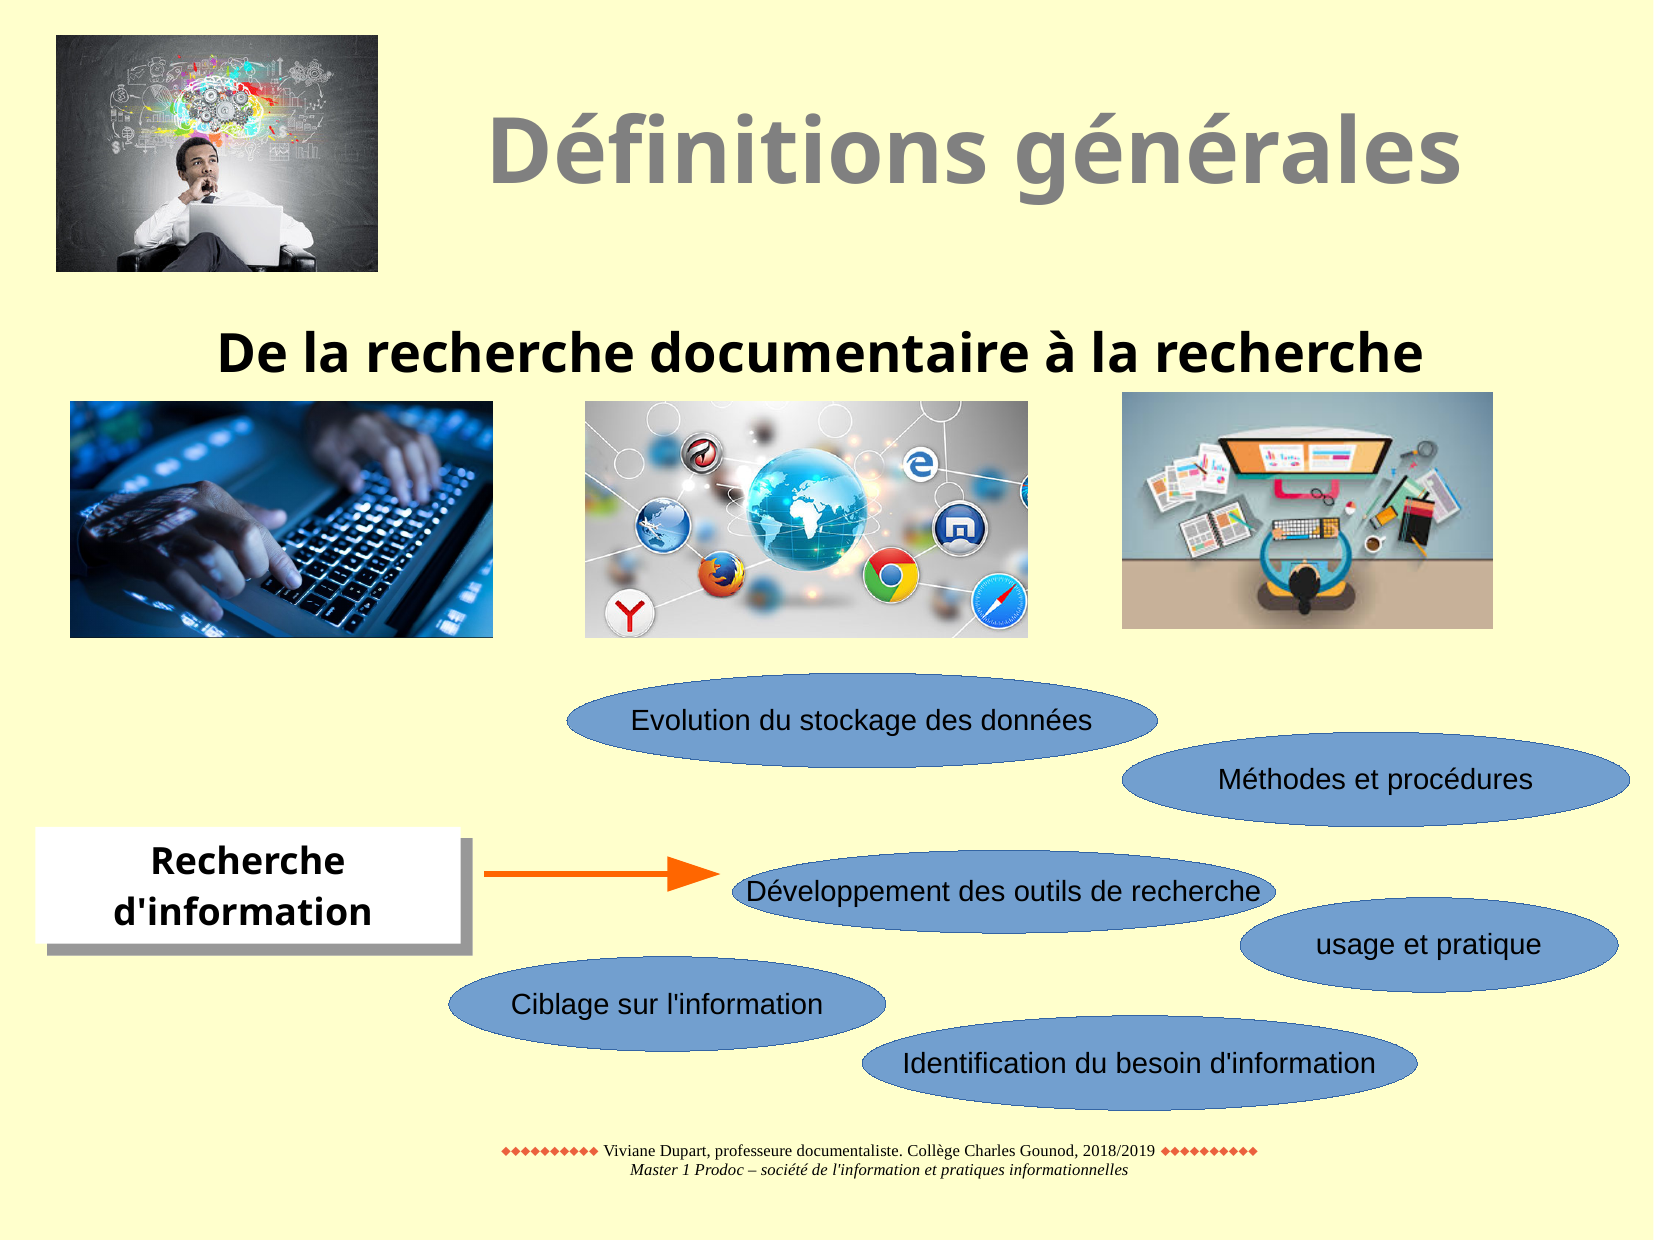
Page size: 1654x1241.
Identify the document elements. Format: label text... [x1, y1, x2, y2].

text_box Développement des outils de recherche [732, 850, 1276, 934]
picture [70, 401, 493, 638]
picture [56, 35, 378, 272]
text_box De la recherche documentaire à la recherche d'information [70, 307, 1571, 393]
text_box Evolution du stockage des données [566, 673, 1158, 768]
picture [1122, 392, 1493, 629]
picture [585, 401, 1028, 638]
text_box usage et pratique [1240, 897, 1619, 993]
text_box Ciblage sur l'information [448, 956, 886, 1052]
text_box Recherche d'information [35, 826, 461, 898]
text_box Identification du besoin d'information [862, 1015, 1418, 1111]
title Définitions générales [425, 47, 1524, 249]
text_box Méthodes et procédures [1122, 732, 1630, 827]
subtitle  Viviane Dupart, professeure documentaliste. Collège Charles Gounod, 2018/2019  Master 1 Prodoc – société de l'information et pratiques informationnelles [330, 1122, 1430, 1199]
